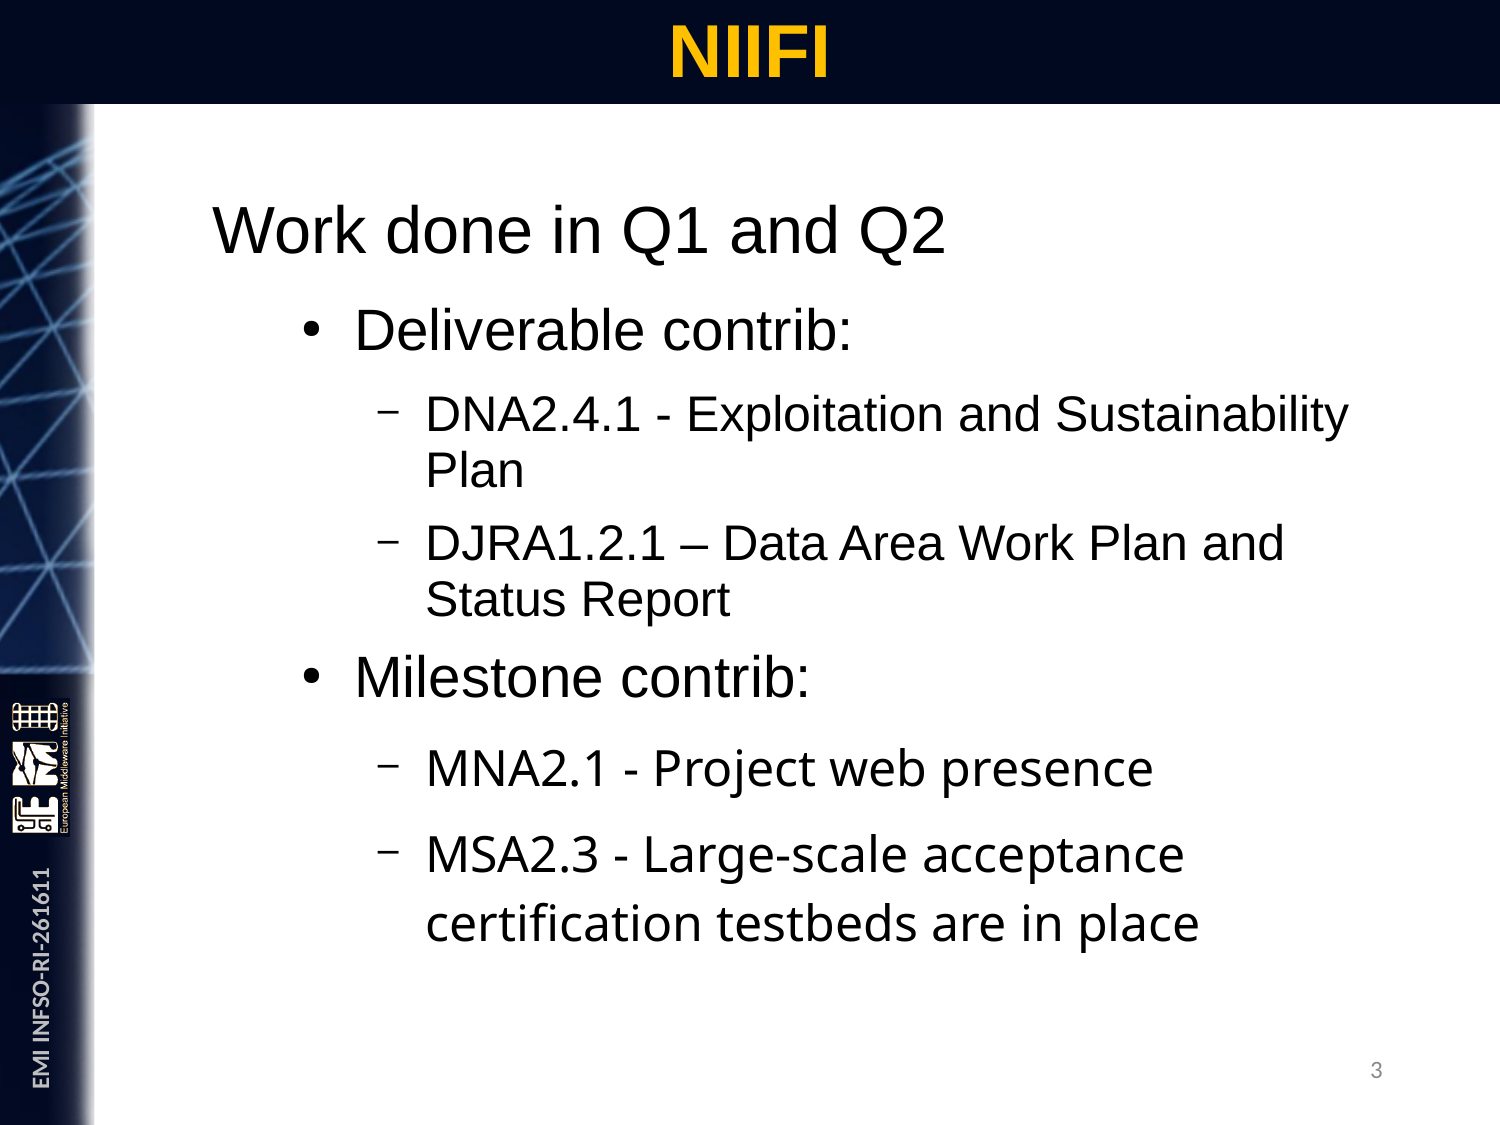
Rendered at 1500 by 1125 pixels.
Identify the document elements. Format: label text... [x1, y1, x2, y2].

list Work done in Q1 and Q2 Deliverable contrib: DNA2.4.1 - Exploitation and Sustainability Plan DJRA1.2.1 – Data Area Work Plan and Status Report Milestone contrib: MNA2.1 - Project web presence MSA2.3 - Large-scale acceptance certification testbeds are in place [197, 185, 1426, 929]
picture [0, 104, 105, 1125]
title NIIFI [0, 0, 1500, 104]
text_box <szám> [1354, 1042, 1424, 1103]
